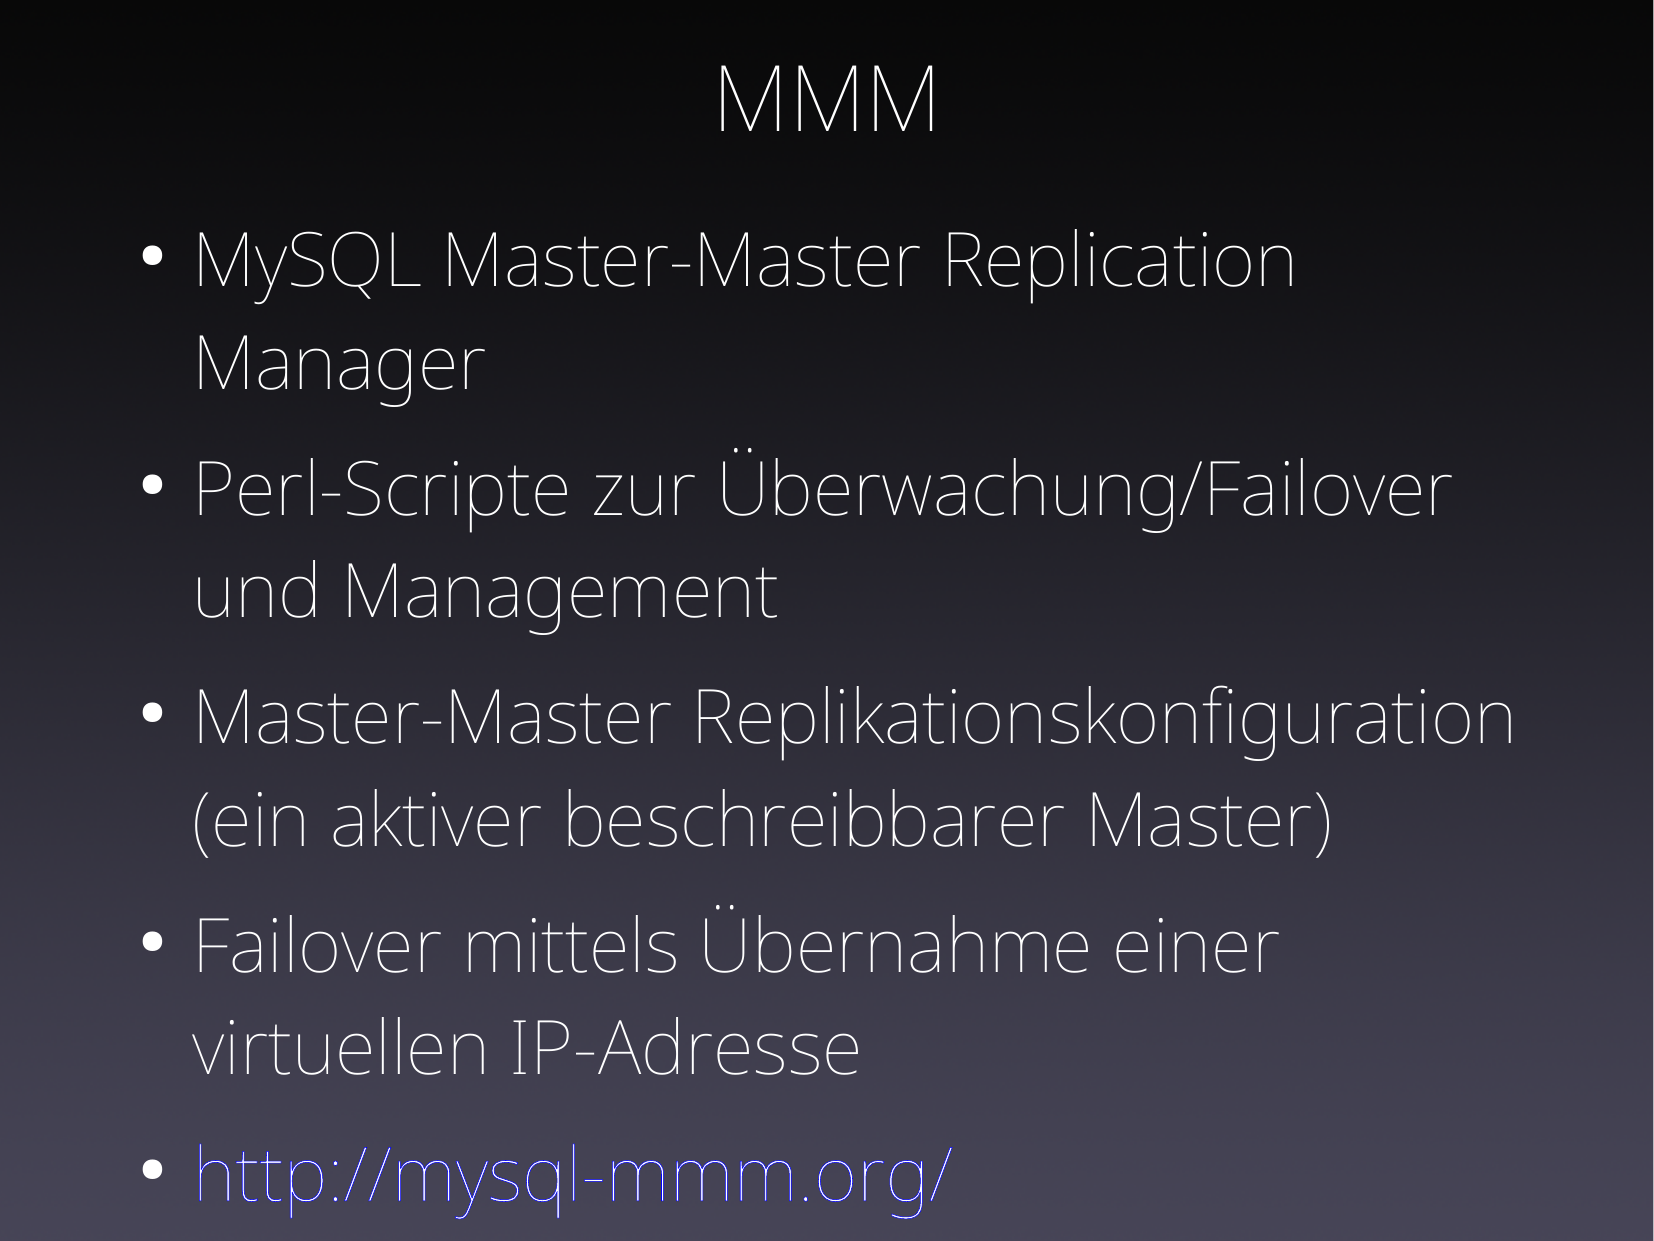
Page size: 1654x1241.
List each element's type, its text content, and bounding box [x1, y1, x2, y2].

list MySQL Master-Master Replication Manager Perl-Scripte zur Überwachung/Failover und Management Master-Master Replikationskonfiguration (ein aktiver beschreibbarer Master) Failover mittels Übernahme einer virtuellen IP-Adresse http://mysql-mmm.org/ [121, 206, 1534, 1182]
picture [0, 0, 1654, 1241]
title MMM [121, 42, 1534, 150]
